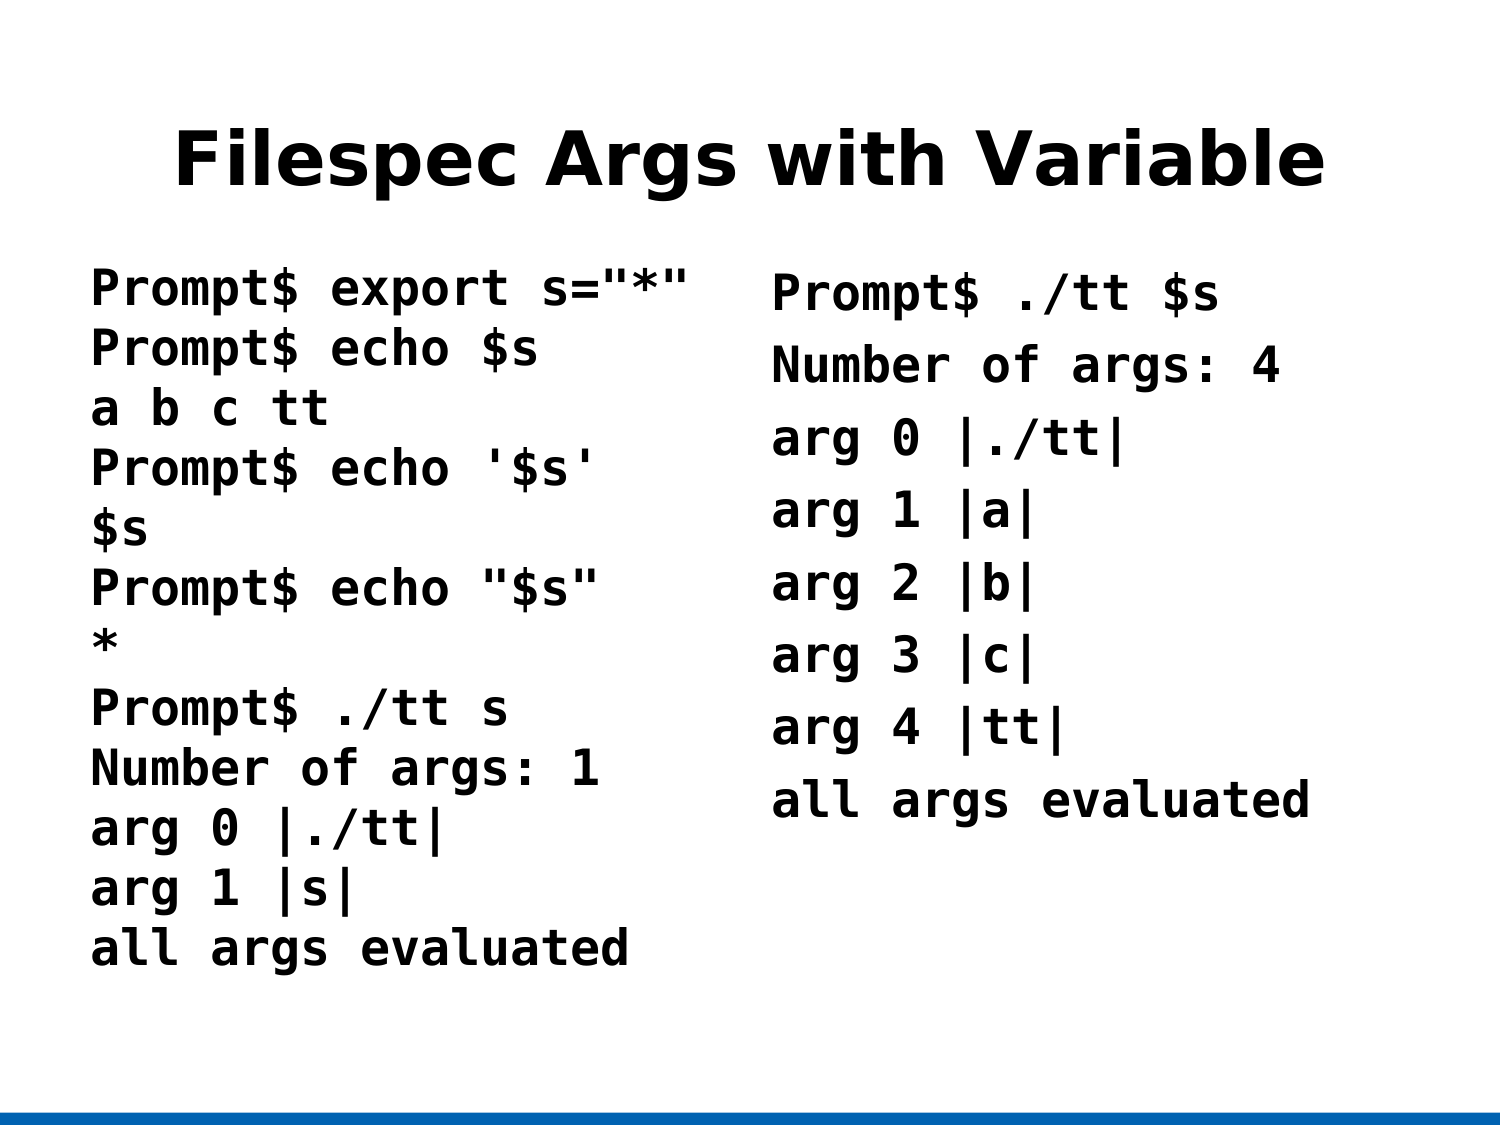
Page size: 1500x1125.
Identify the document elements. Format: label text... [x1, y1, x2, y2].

text_box Prompt$ ./tt $s Number of args: 4 arg 0 |./tt| arg 1 |a| arg 2 |b| arg 3 |c| arg 4 |tt| all args evaluated [756, 252, 1426, 977]
text_box Filespec Args with Variable [110, 85, 1391, 225]
text_box Prompt$ export s="*" Prompt$ echo $s a b c tt Prompt$ echo '$s' $s Prompt$ echo "$s" * Prompt$ ./tt s Number of args: 1 arg 0 |./tt| arg 1 |s| all args evaluated [74, 247, 736, 984]
